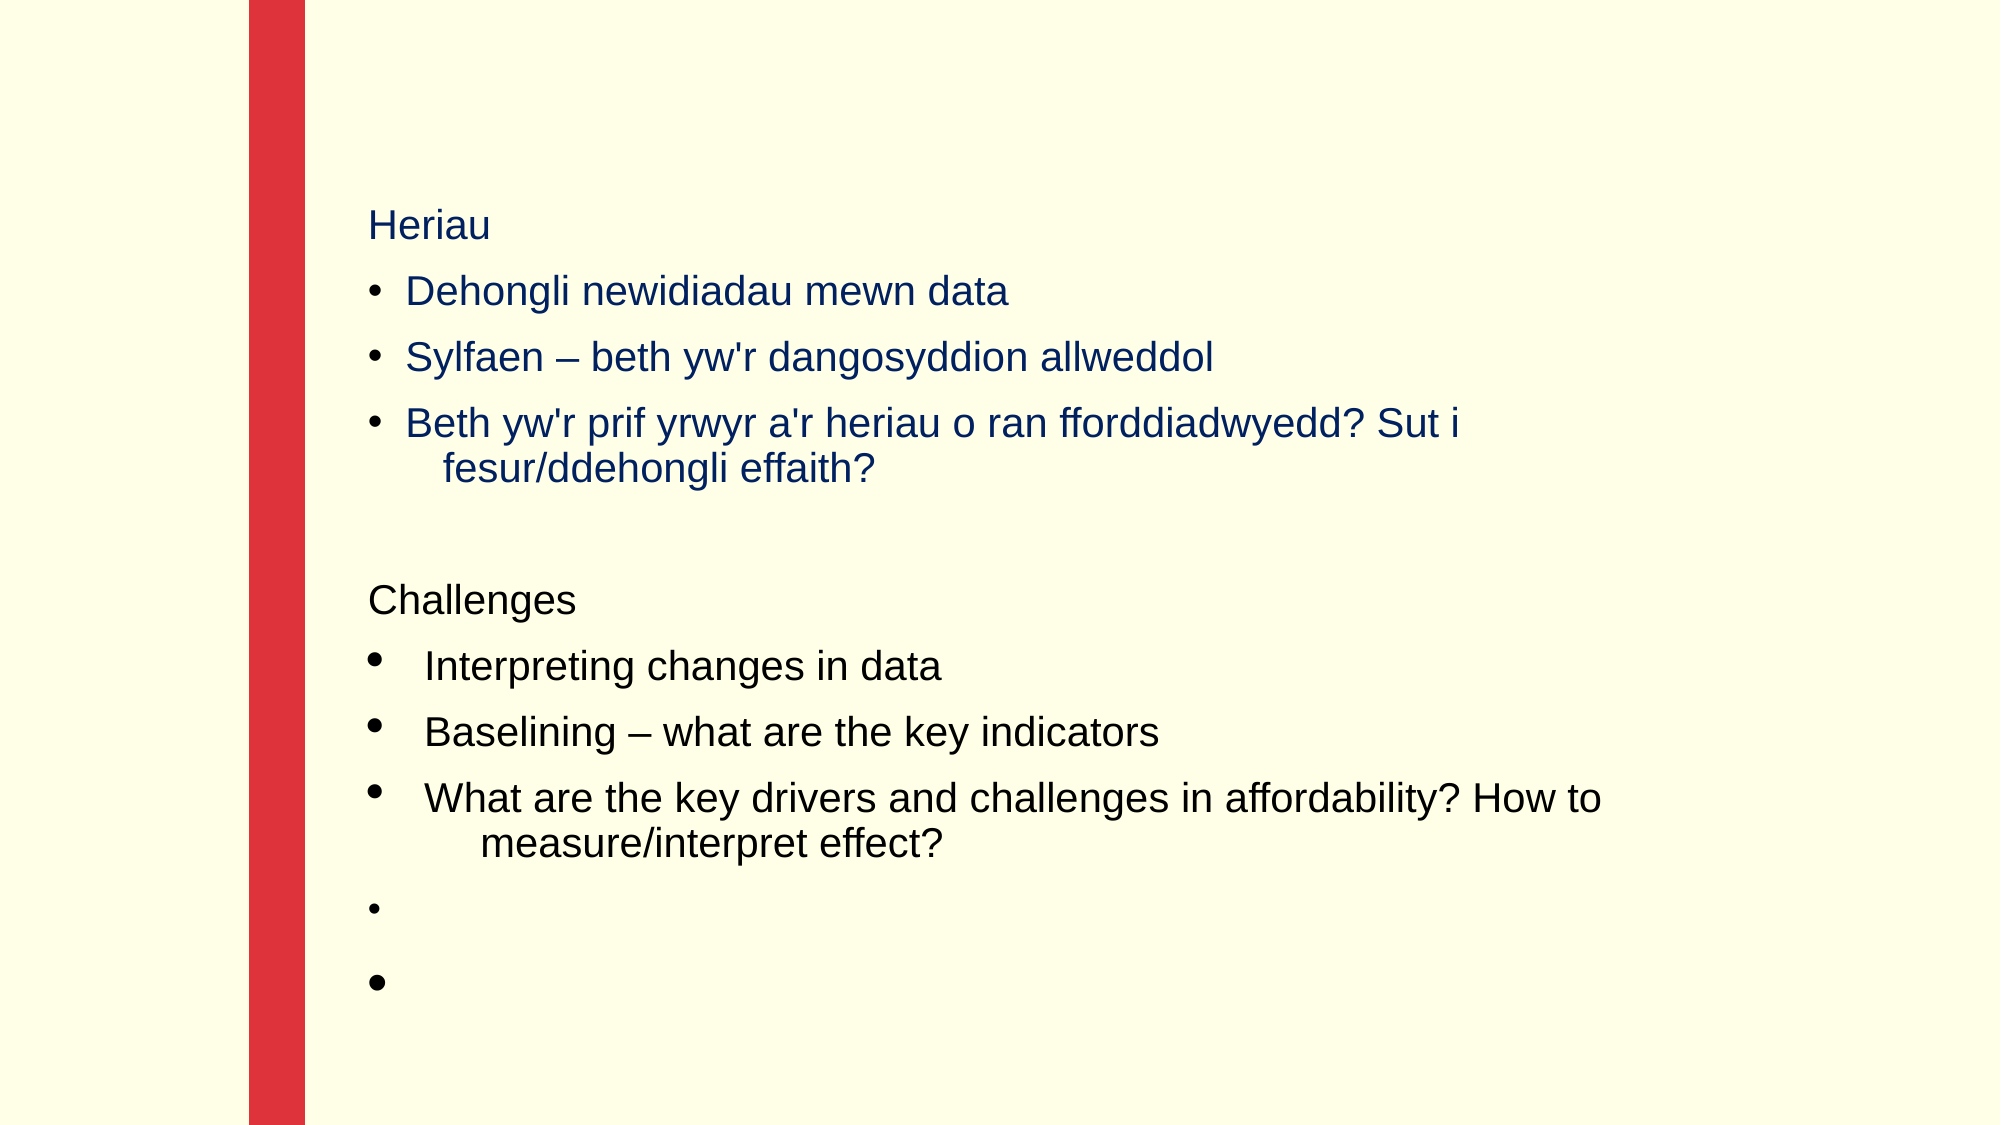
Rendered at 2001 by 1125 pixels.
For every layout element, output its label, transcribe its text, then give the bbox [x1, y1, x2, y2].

picture [249, 0, 305, 1125]
list Heriau Dehongli newidiadau mewn data Sylfaen – beth yw'r dangosyddion allweddol Beth yw'r prif yrwyr a'r heriau o ran fforddiadwyedd? Sut i fesur/ddehongli effaith? Challenges Interpreting changes in data Baselining – what are the key indicators What are the key drivers and challenges in affordability? How to measure/interpret effect? [352, 196, 1726, 1125]
